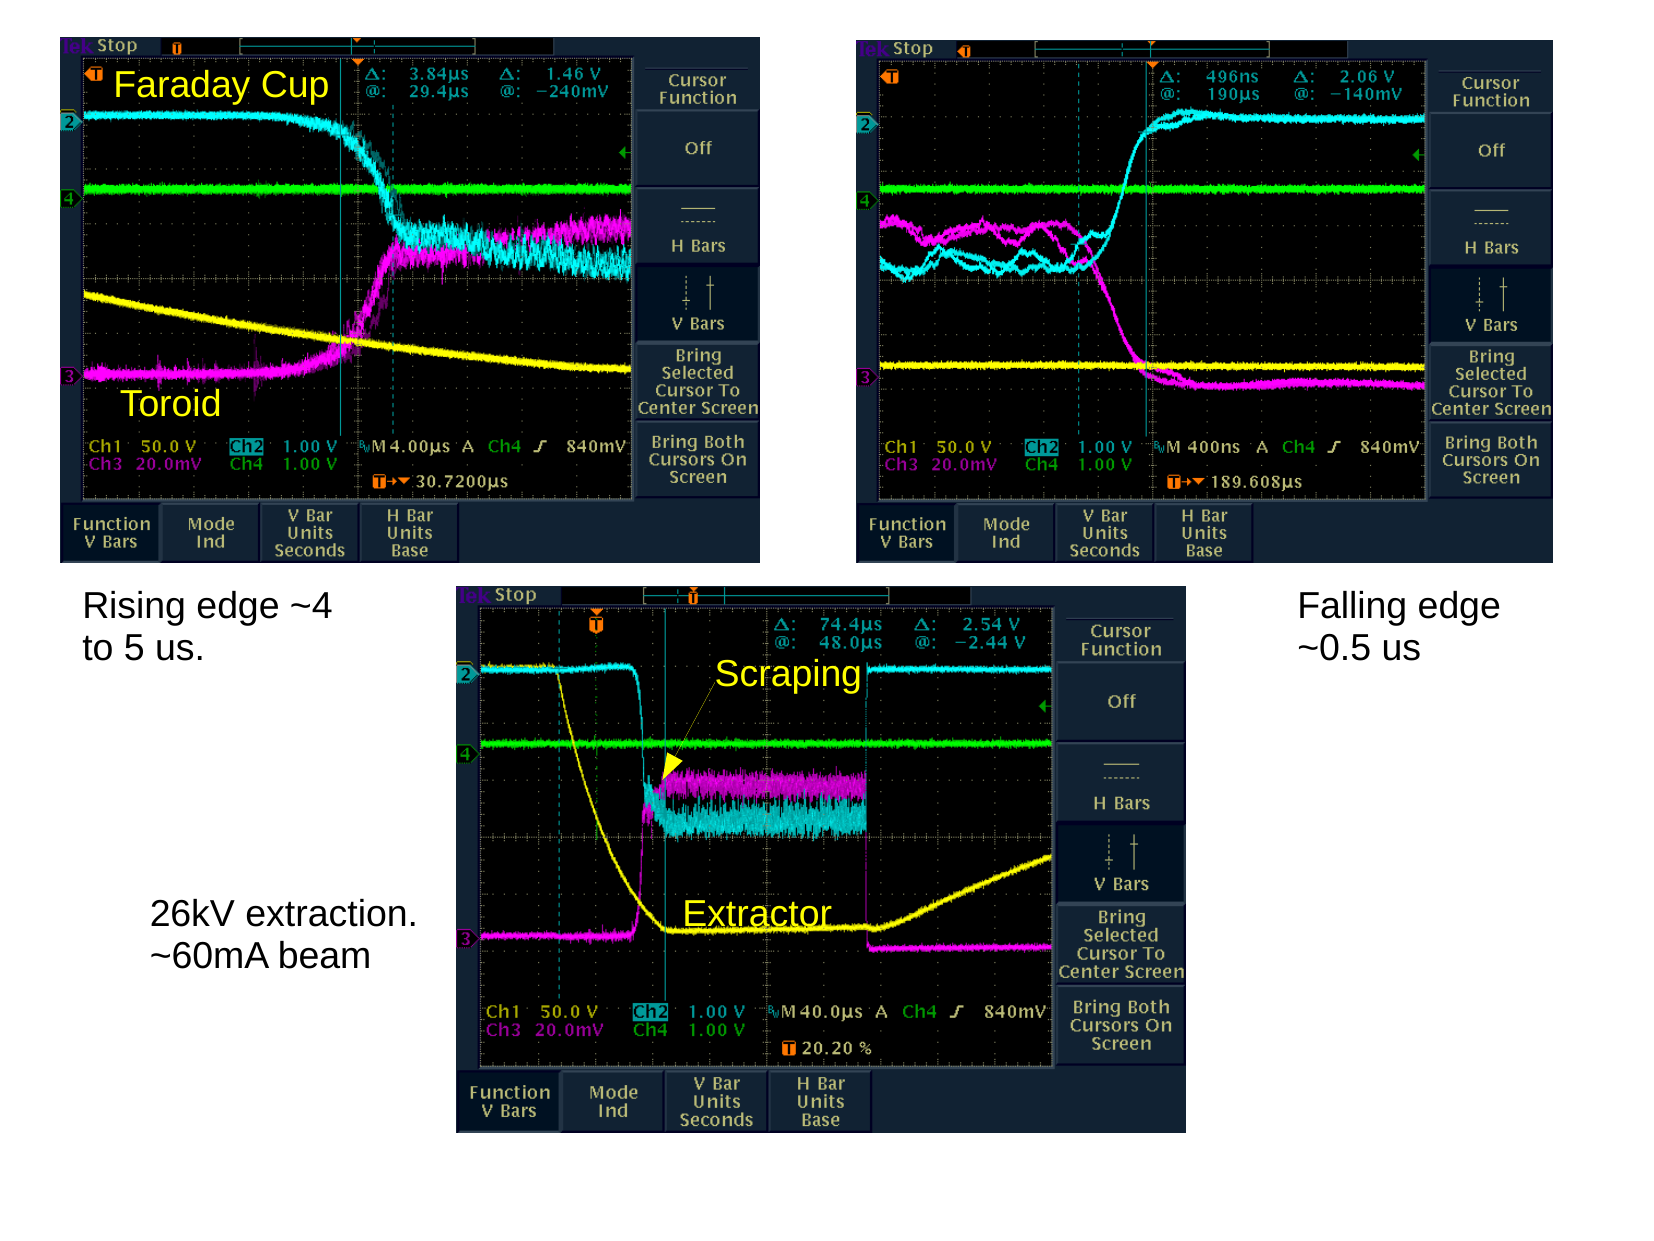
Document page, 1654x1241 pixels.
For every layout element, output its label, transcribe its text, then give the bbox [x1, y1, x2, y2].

picture [60, 37, 760, 563]
text_box Falling edge ~0.5 us [1282, 577, 1598, 677]
text_box Toroid [105, 375, 237, 432]
text_box Extractor [667, 885, 848, 942]
text_box Faraday Cup [98, 55, 346, 113]
text_box Scraping [699, 645, 878, 747]
picture [456, 586, 1186, 1133]
text_box 26kV extraction. ~60mA beam [135, 885, 434, 984]
text_box Rising edge ~4 to 5 us. [67, 577, 353, 677]
picture [856, 40, 1553, 563]
